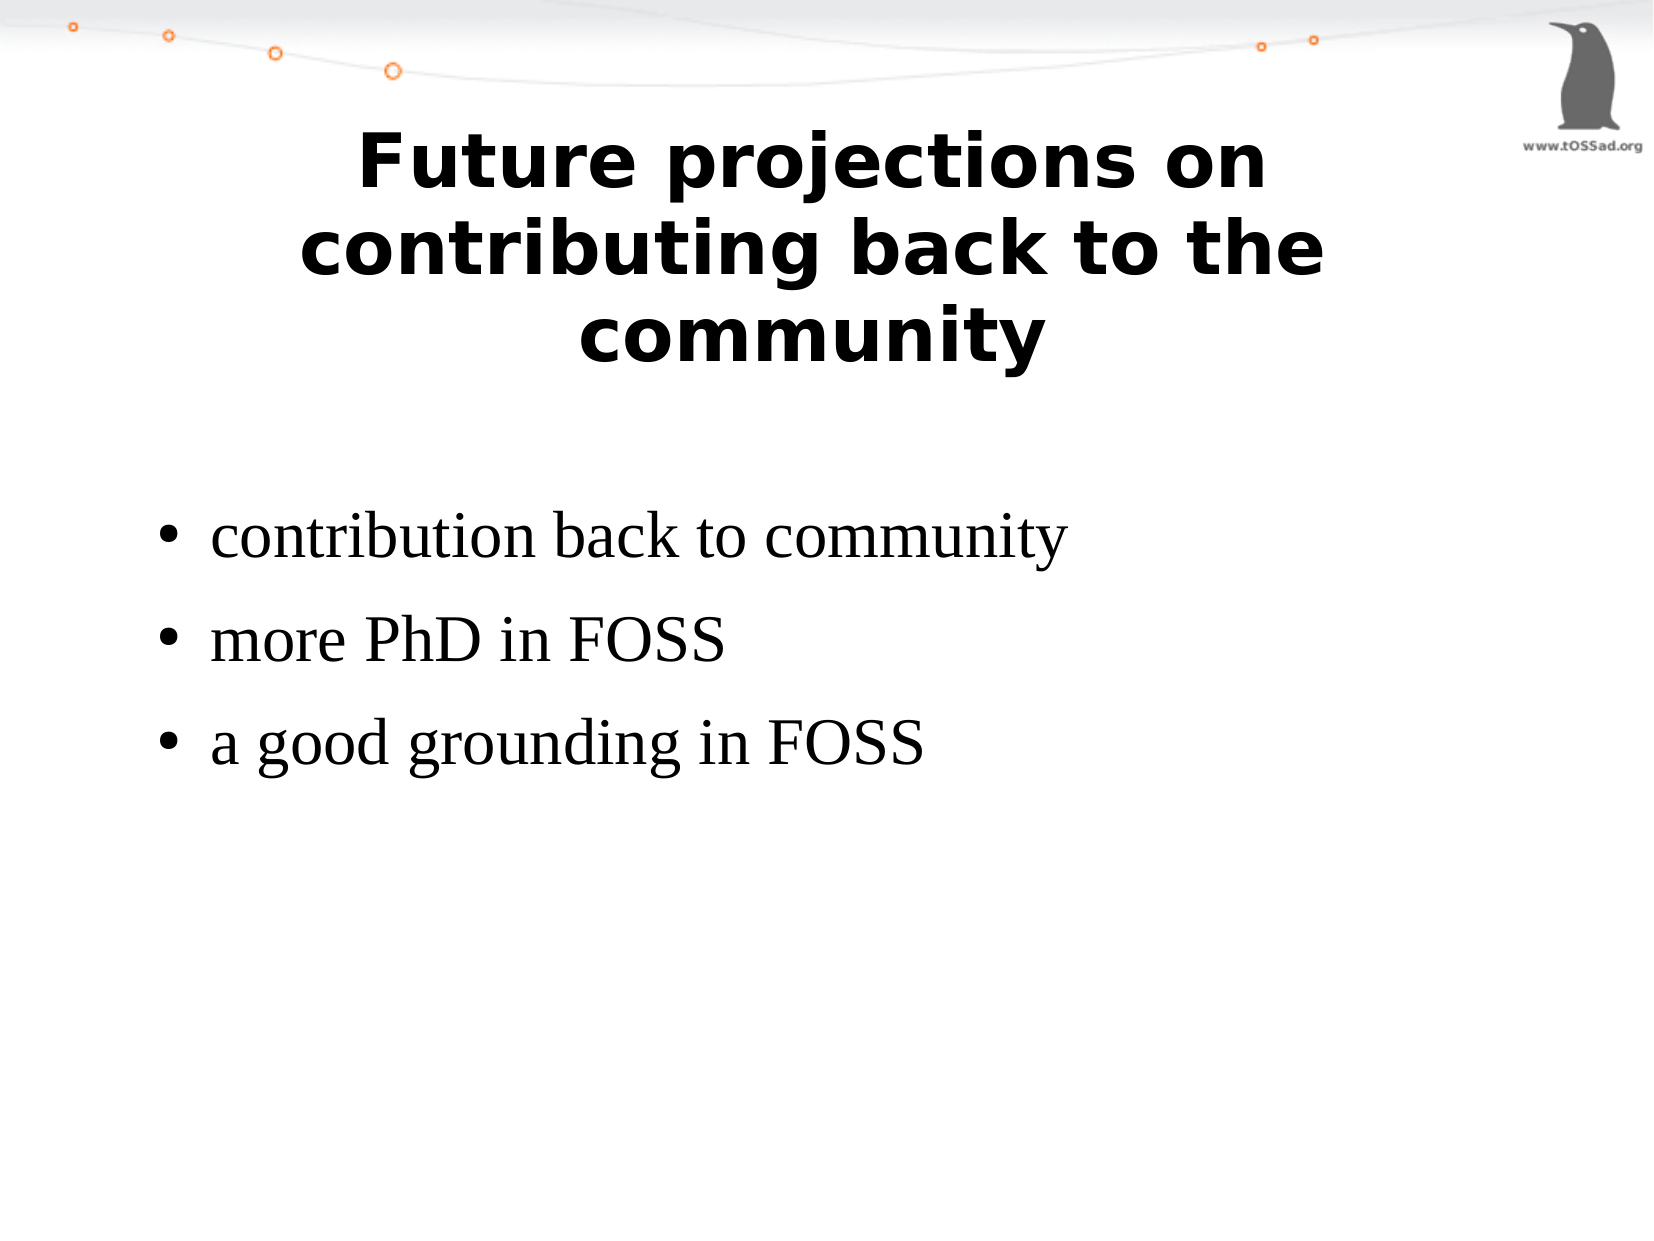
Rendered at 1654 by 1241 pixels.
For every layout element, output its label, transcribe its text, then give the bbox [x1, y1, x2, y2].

picture [0, 0, 1654, 157]
list contribution back to community more PhD in FOSS a good grounding in FOSS [121, 497, 1534, 917]
title Future projections on contributing back to the community [107, 117, 1520, 381]
